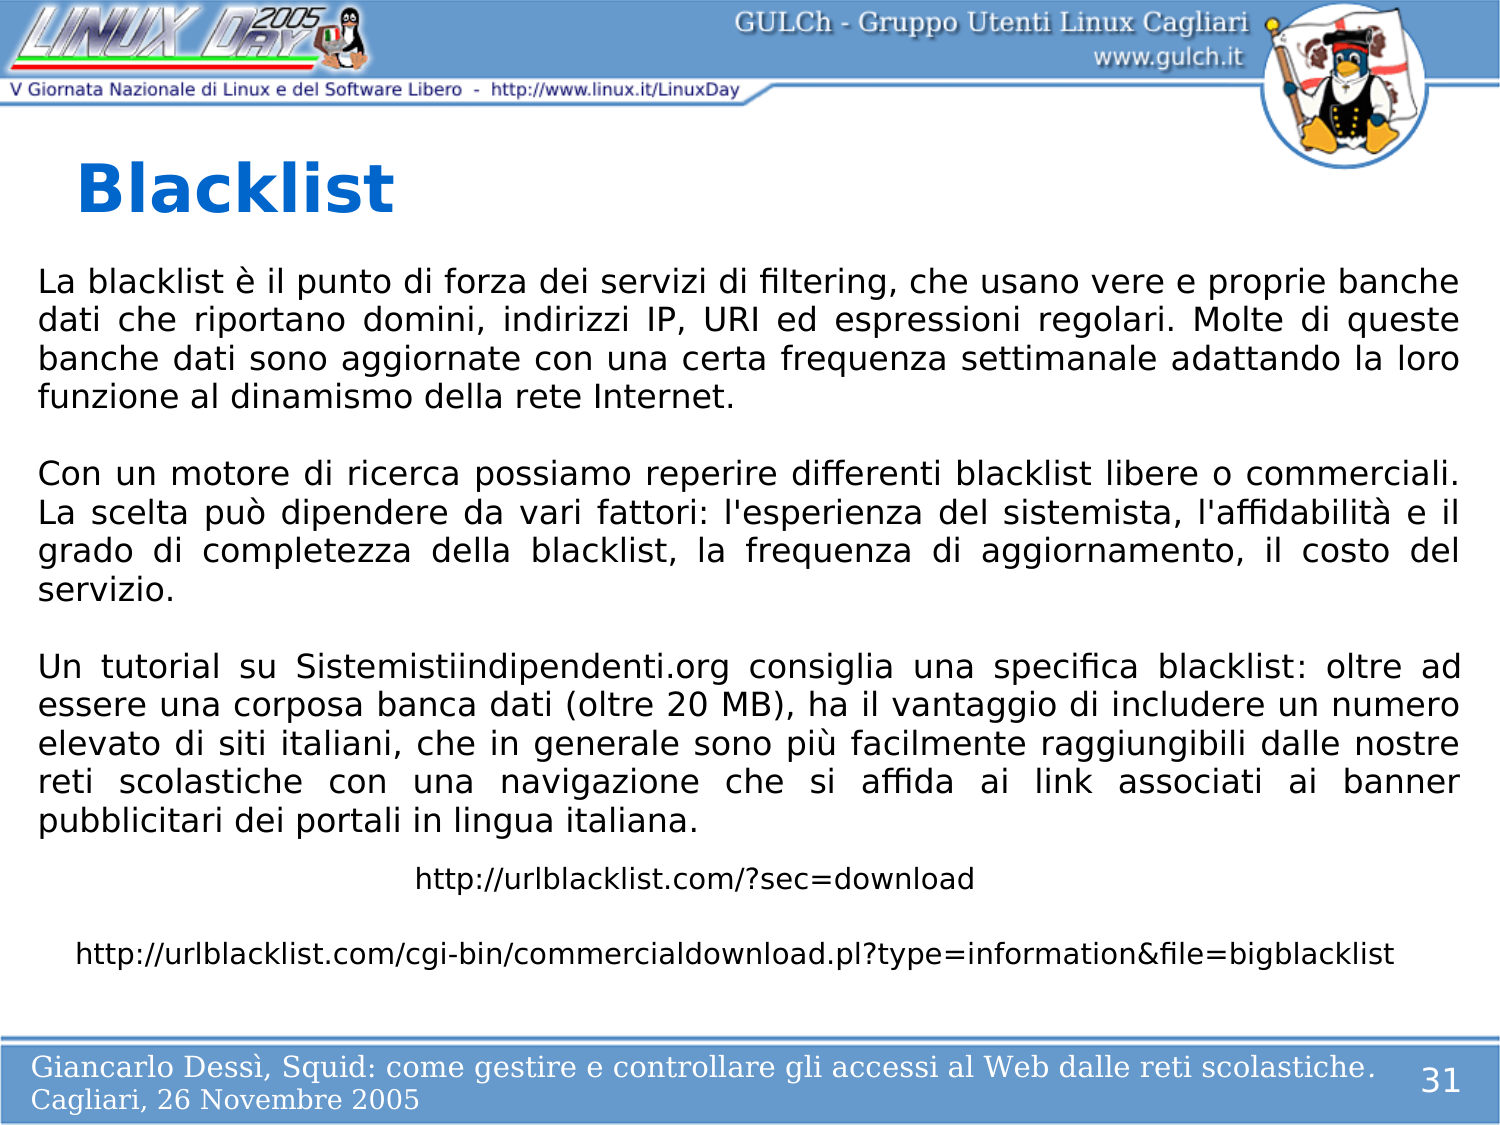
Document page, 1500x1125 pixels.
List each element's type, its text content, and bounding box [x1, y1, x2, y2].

text_box Blacklist [75, 150, 396, 229]
text_box http://urlblacklist.com/cgi-bin/commercialdownload.pl?type=information&file=bigblacklist [75, 937, 1393, 972]
picture [0, 0, 1500, 1125]
text_box http://urlblacklist.com/?sec=download [414, 862, 976, 897]
text_box La blacklist è il punto di forza dei servizi di filtering, che usano vere e proprie banche dati che riportano domini, indirizzi IP, URI ed espressioni regolari. Molte di queste banche dati sono aggiornate con una certa frequenza settimanale adattando la loro funzione al dinamismo della rete Internet. Con un motore di ricerca possiamo reperire differenti blacklist libere o commerciali. La scelta può dipendere da vari fattori: l'esperienza del sistemista, l'affidabilità e il grado di completezza della blacklist, la frequenza di aggiornamento, il costo del servizio. Un tutorial su Sistemistiindipendenti.org consiglia una specifica blacklist: oltre ad essere una corposa banca dati (oltre 20 MB), ha il vantaggio di includere un numero elevato di siti italiani, che in generale sono più facilmente raggiungibili dalle nostre reti scolastiche con una navigazione che si affida ai link associati ai banner pubblicitari dei portali in lingua italiana. [37, 262, 1463, 802]
